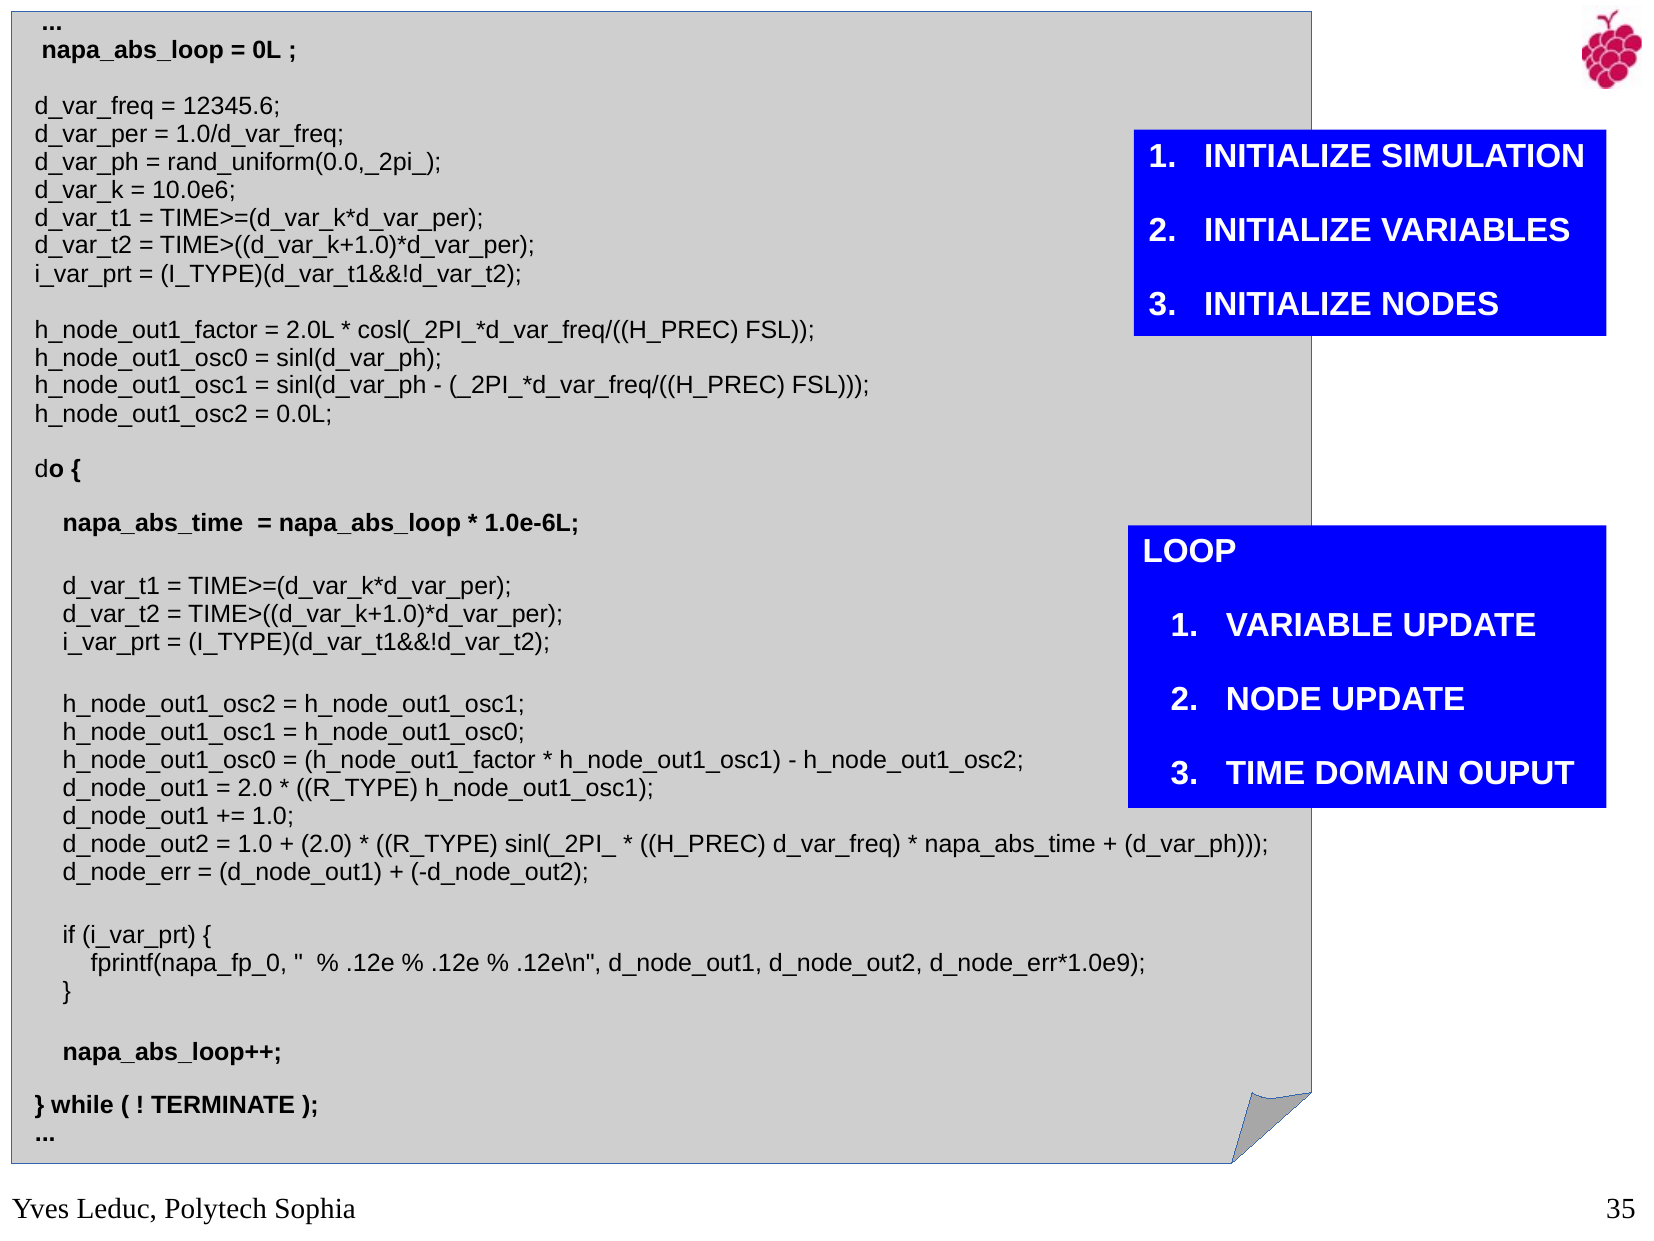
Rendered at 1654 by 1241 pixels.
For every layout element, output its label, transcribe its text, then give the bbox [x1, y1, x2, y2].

text_box 1. INITIALIZE SIMULATION 2. INITIALIZE VARIABLES 3. INITIALIZE NODES [1133, 129, 1607, 336]
text_box LOOP 1. VARIABLE UPDATE 2. NODE UPDATE 3. TIME DOMAIN OUPUT [1128, 525, 1607, 808]
picture [1582, 5, 1642, 89]
text_box ... napa_abs_loop = 0L ; d_var_freq = 12345.6; d_var_per = 1.0/d_var_freq; d_var_ph = rand_uniform(0.0,_2pi_); d_var_k = 10.0e6; d_var_t1 = TIME>=(d_var_k*d_var_per); d_var_t2 = TIME>((d_var_k+1.0)*d_var_per); i_var_prt = (I_TYPE)(d_var_t1&&!d_var_t2); h_node_out1_factor = 2.0L * cosl(_2PI_*d_var_freq/((H_PREC) FSL)); h_node_out1_osc0 = sinl(d_var_ph); h_node_out1_osc1 = sinl(d_var_ph - (_2PI_*d_var_freq/((H_PREC) FSL))); h_node_out1_osc2 = 0.0L; do { napa_abs_time = napa_abs_loop * 1.0e-6L; d_var_t1 = TIME>=(d_var_k*d_var_per); d_var_t2 = TIME>((d_var_k+1.0)*d_var_per); i_var_prt = (I_TYPE)(d_var_t1&&!d_var_t2); h_node_out1_osc2 = h_node_out1_osc1; h_node_out1_osc1 = h_node_out1_osc0; h_node_out1_osc0 = (h_node_out1_factor * h_node_out1_osc1) - h_node_out1_osc2; d_node_out1 = 2.0 * ((R_TYPE) h_node_out1_osc1); d_node_out1 += 1.0; d_node_out2 = 1.0 + (2.0) * ((R_TYPE) sinl(_2PI_ * ((H_PREC) d_var_freq) * napa_abs_time + (d_var_ph))); d_node_err = (d_node_out1) + (-d_node_out2); if (i_var_prt) { fprintf(napa_fp_0, " % .12e % .12e % .12e\n", d_node_out1, d_node_out2, d_node_err*1.0e9); } napa_abs_loop++; } while ( ! TERMINATE ); ... [5, 0, 1406, 1217]
